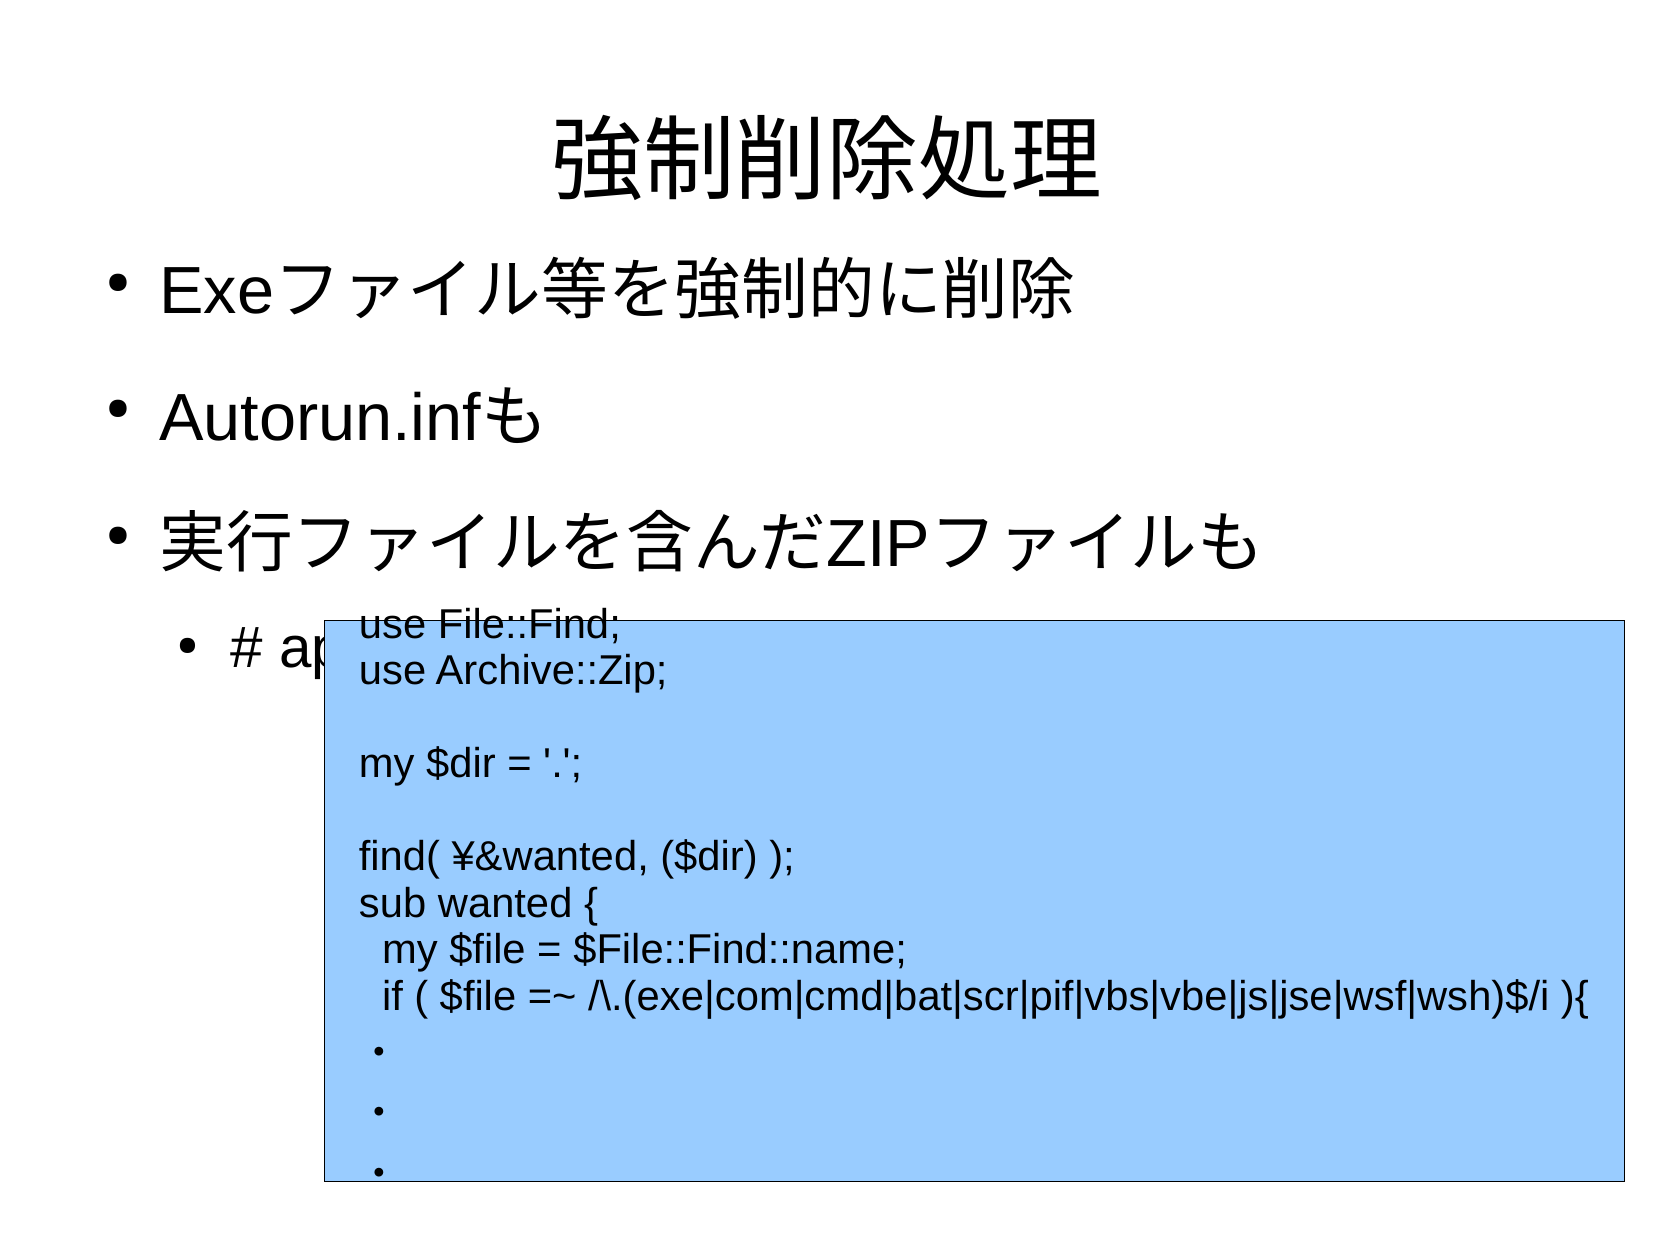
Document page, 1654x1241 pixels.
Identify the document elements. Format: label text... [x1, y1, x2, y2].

text_box use File::Find; use Archive::Zip; my $dir = '.'; find( ¥&wanted, ($dir) ); sub wanted { my $file = $File::Find::name; if ( $file =~ /\.(exe|com|cmd|bat|scr|pif|vbs|vbe|js|jse|wsf|wsh)$/i ){ ・ ・ ・ [324, 620, 1625, 1182]
list Exeファイル等を強制的に削除 Autorun.infも 実行ファイルを含んだZIPファイルも # apt-get install libarchive-zip-perl できた！ [88, 236, 1300, 1098]
title 強制削除処理 [82, 56, 1571, 250]
